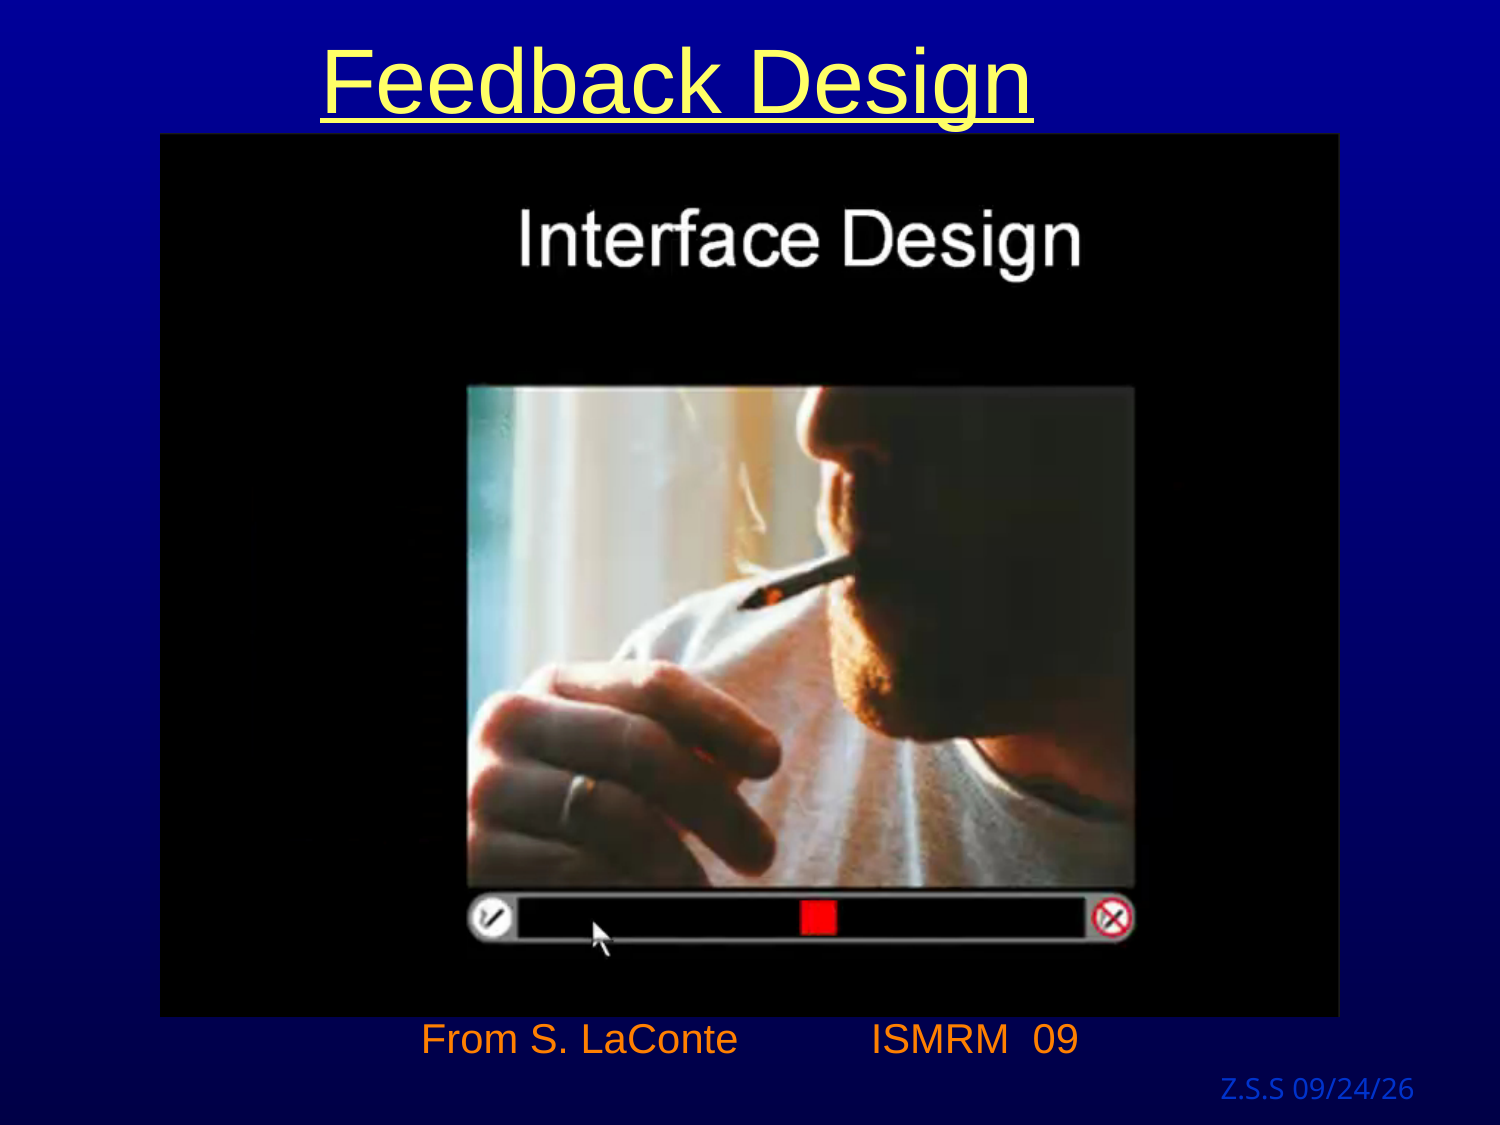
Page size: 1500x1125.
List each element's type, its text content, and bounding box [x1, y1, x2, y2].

text_box From S. LaConte ISMRM 09 [73, 1003, 1427, 1070]
title Feedback Design [2, 18, 1353, 145]
picture [160, 145, 1340, 1003]
